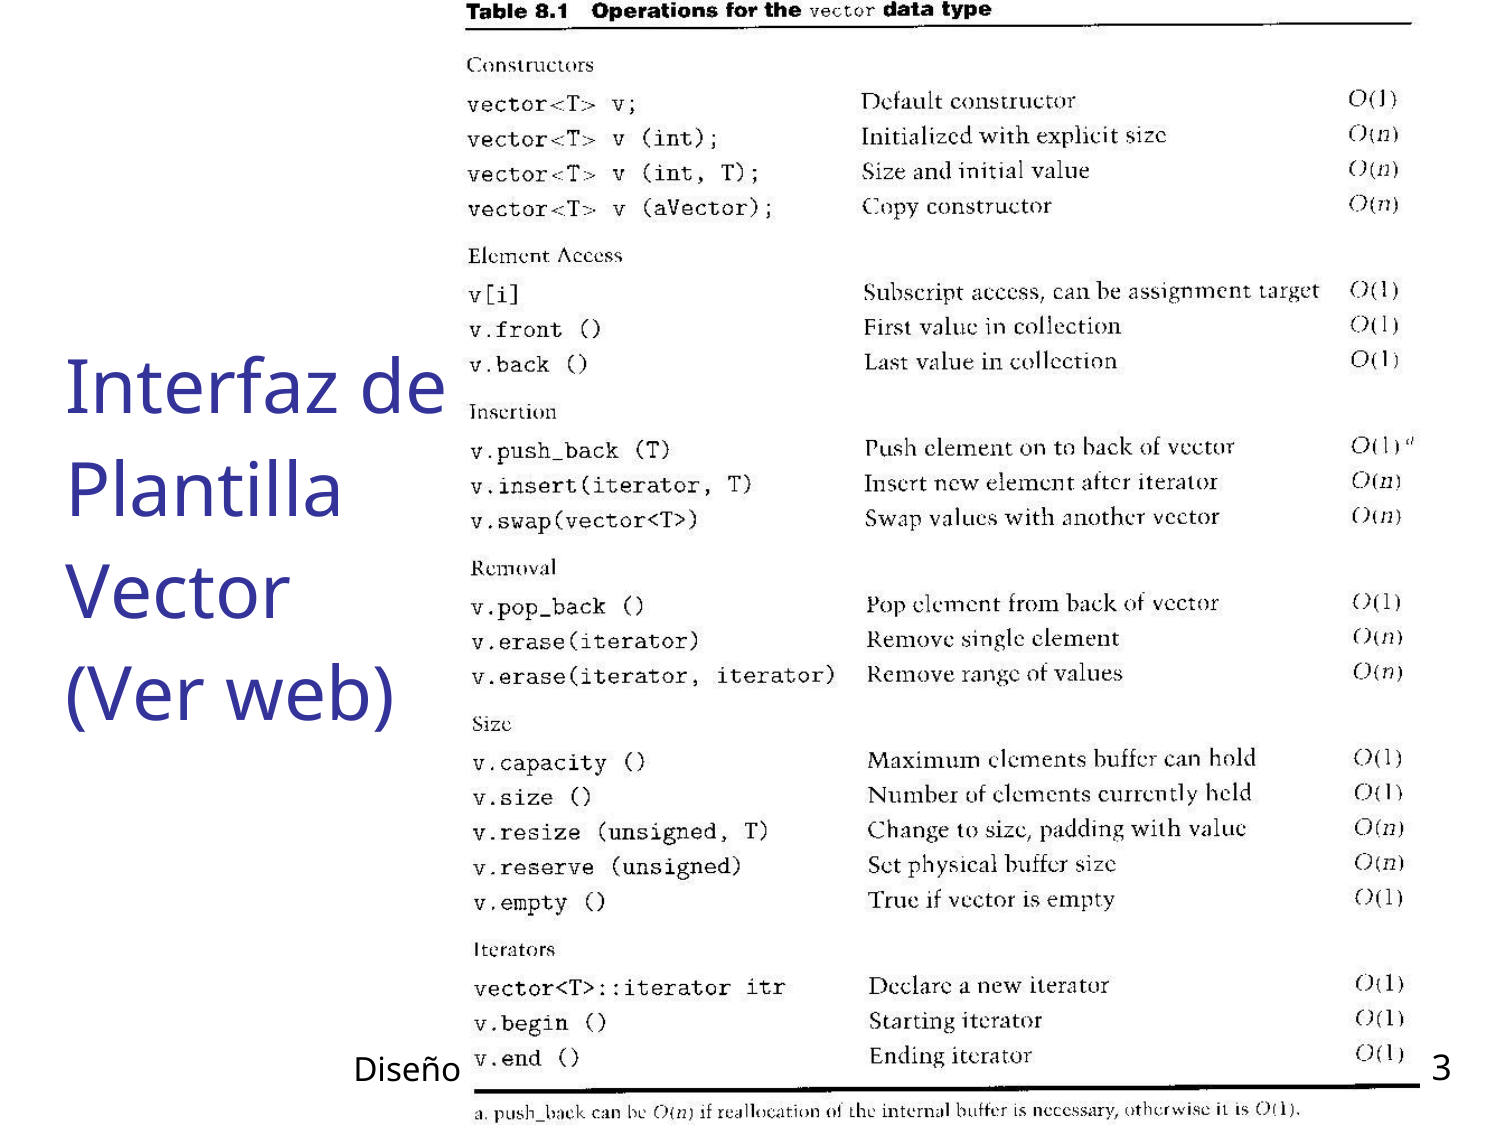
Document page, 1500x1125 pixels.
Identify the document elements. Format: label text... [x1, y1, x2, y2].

picture [462, 0, 1420, 1125]
title Interfaz de Plantilla Vector (Ver web) [49, 212, 513, 751]
